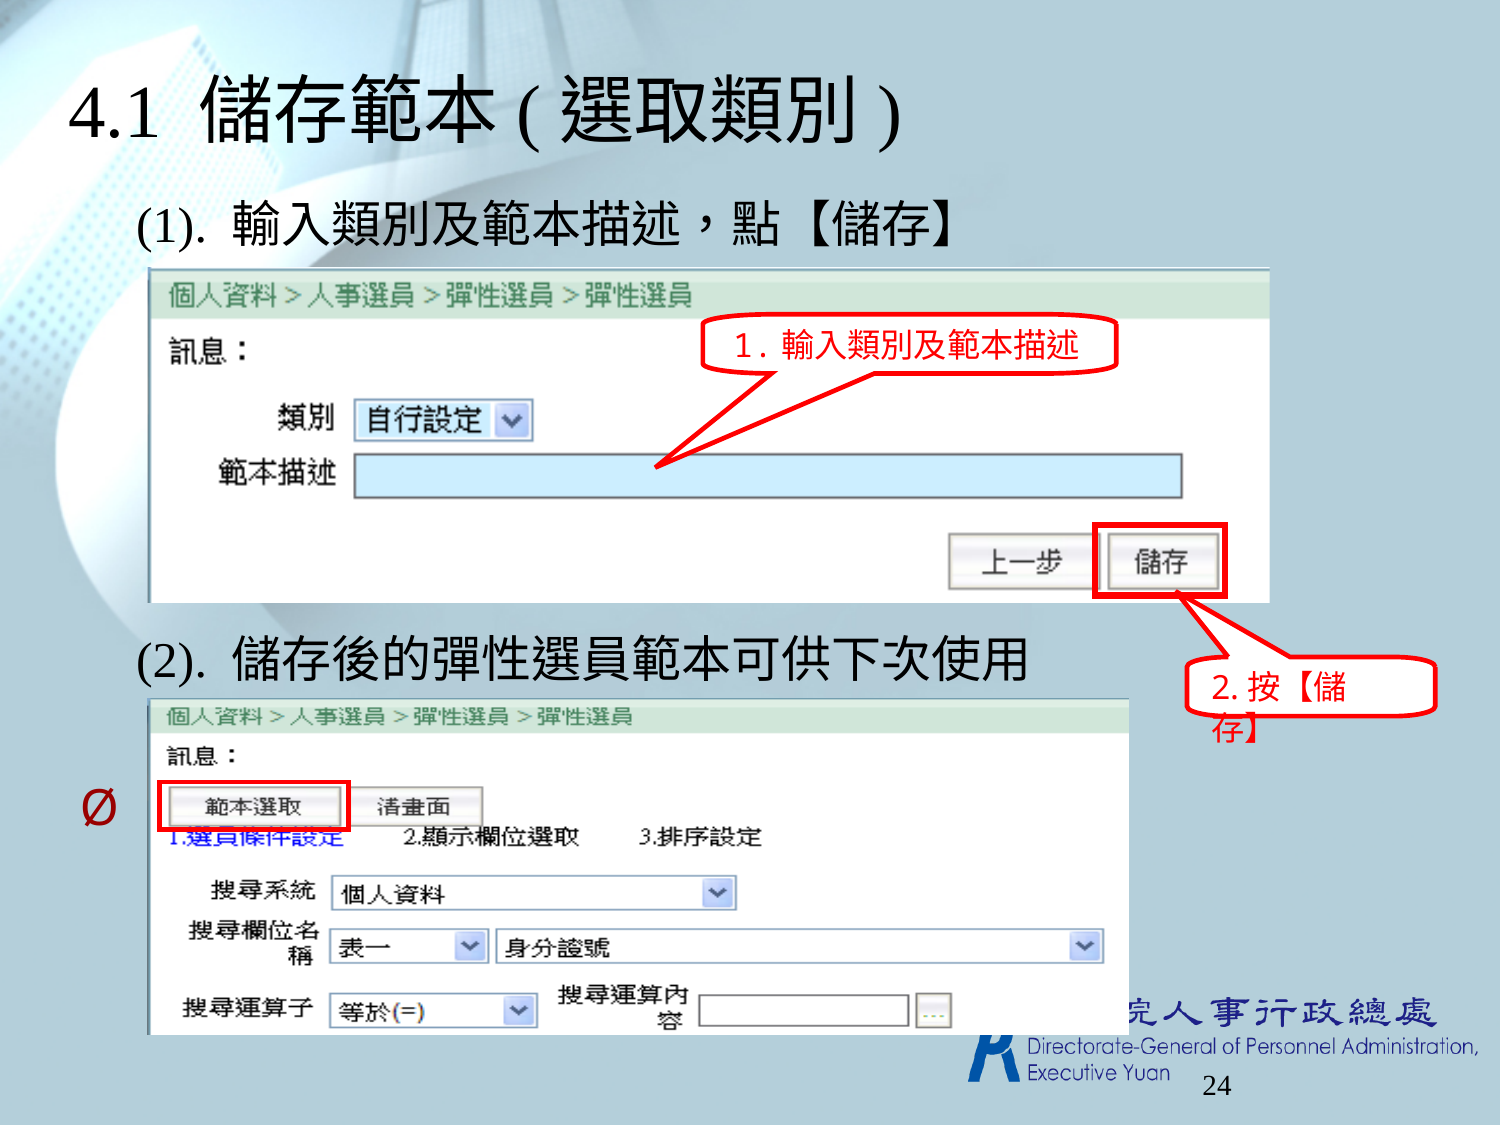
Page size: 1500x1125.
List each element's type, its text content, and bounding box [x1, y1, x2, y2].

text_box [1187, 1058, 1500, 1125]
picture [1098, 528, 1222, 592]
list (1). 輸入類別及範本描述，點【儲存】 (2). 儲存後的彈性選員範本可供下次使用 [64, 184, 1340, 705]
text_box 1.輸入類別及範本描述 [655, 314, 1117, 468]
text_box 2.按【儲存】 [1175, 591, 1436, 717]
picture [147, 698, 1129, 1035]
picture [147, 267, 1270, 603]
text_box 4.1 儲存範本(選取類別) [53, 55, 1294, 161]
